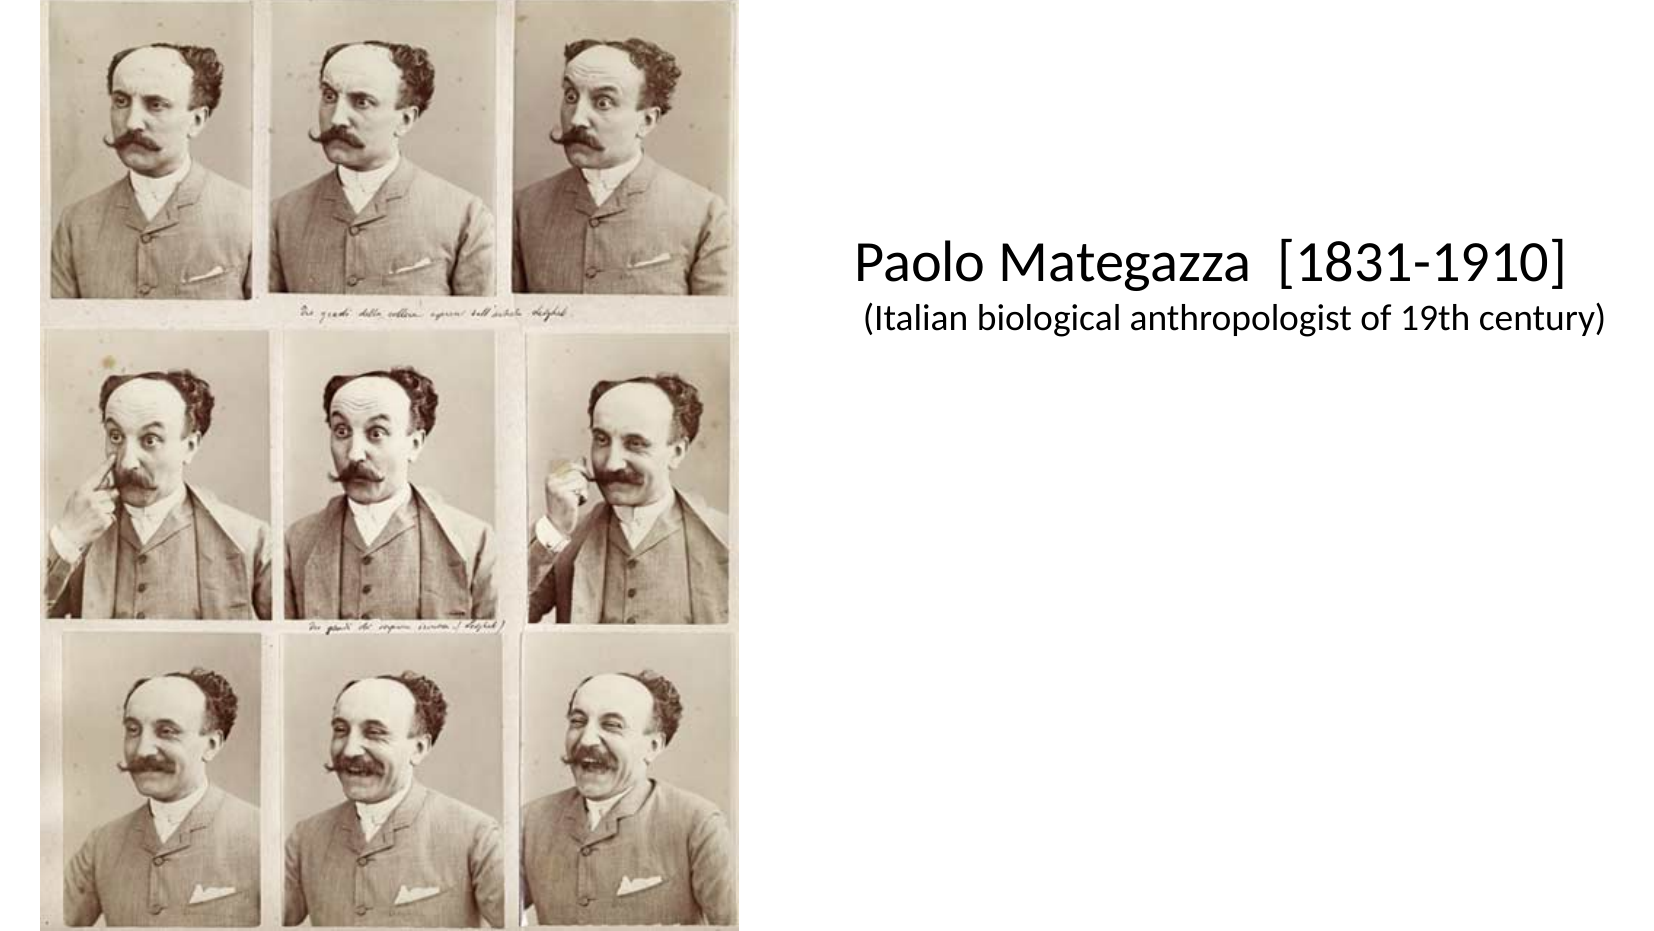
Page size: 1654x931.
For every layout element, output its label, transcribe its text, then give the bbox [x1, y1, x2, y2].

text_box Paolo Mategazza [1831-1910] (Italian biological anthropologist of 19th century) [839, 215, 1654, 345]
picture [40, 0, 739, 931]
